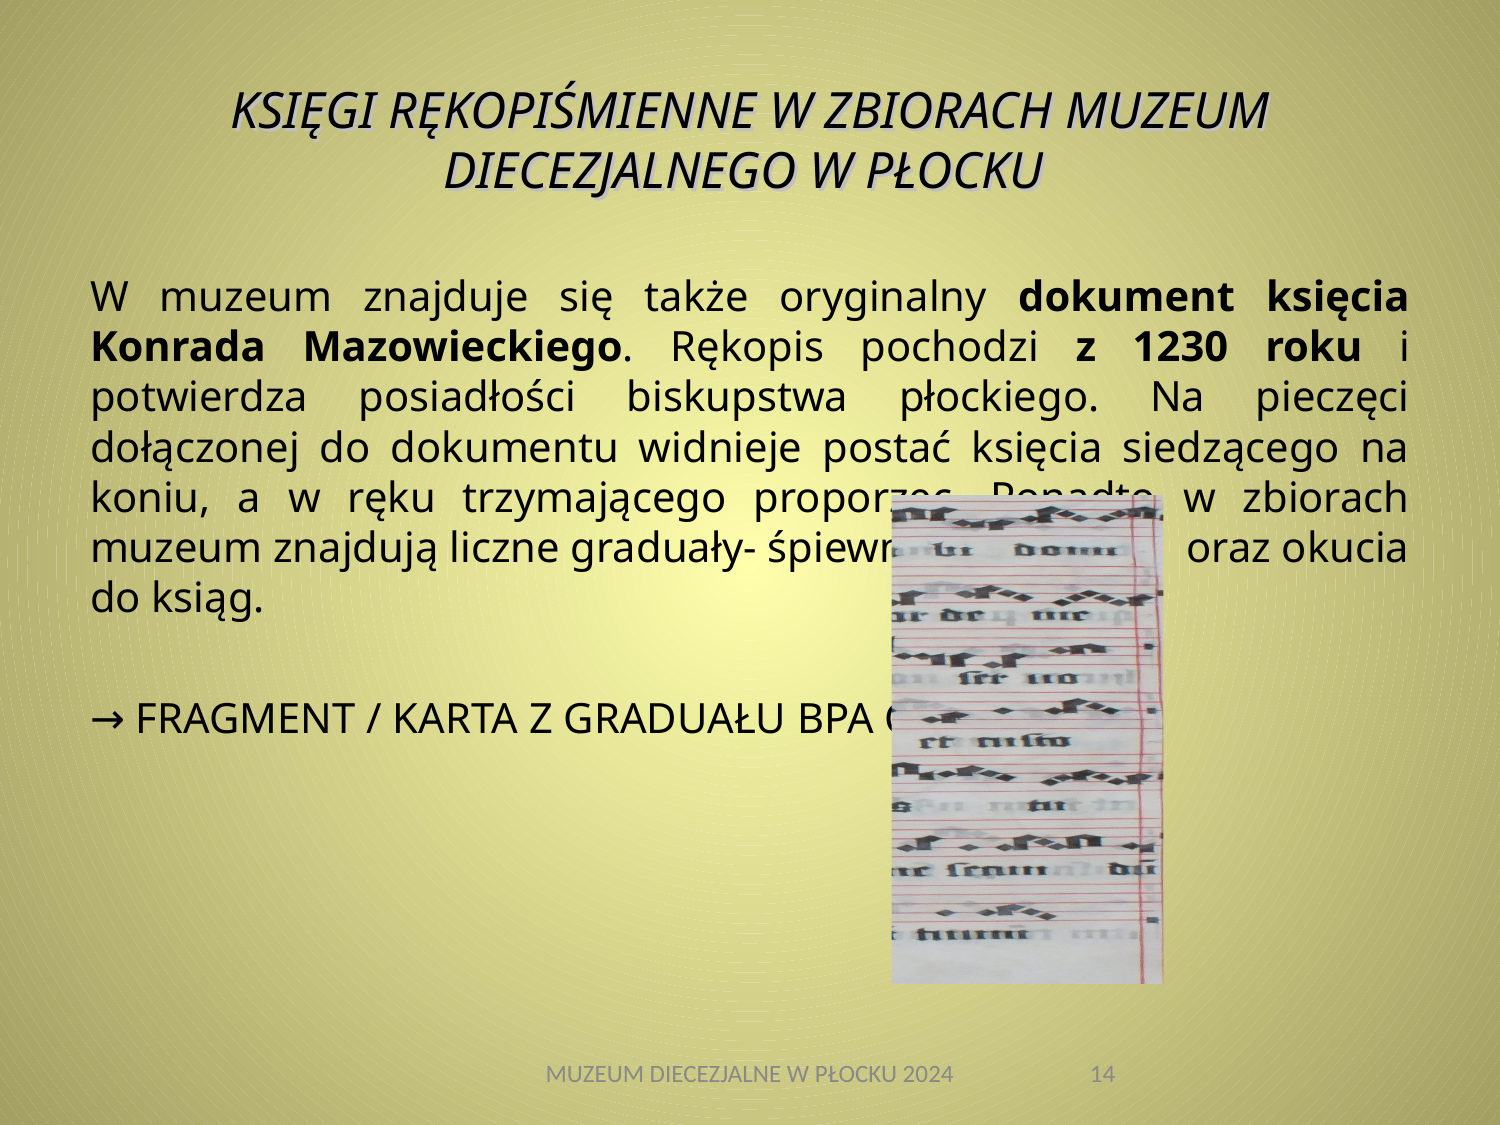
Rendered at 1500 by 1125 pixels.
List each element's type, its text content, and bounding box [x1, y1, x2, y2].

picture [891, 495, 1164, 984]
text_box [1074, 1042, 1426, 1103]
list W muzeum znajduje się także oryginalny dokument księcia Konrada Mazowieckiego. Rękopis pochodzi z 1230 roku i potwierdza posiadłości biskupstwa płockiego. Na pieczęci dołączonej do dokumentu widnieje postać księcia siedzącego na koniu, a w ręku trzymającego proporzec. Ponadto w zbiorach muzeum znajdują liczne graduały- śpiewniki liturgiczne oraz okucia do ksiąg. → FRAGMENT / KARTA Z GRADUAŁU BPA CIOŁKA [75, 262, 1426, 1005]
text_box MUZEUM DIECEZJALNE W PŁOCKU 2024 [512, 1042, 988, 1103]
title KSIĘGI RĘKOPIŚMIENNE W ZBIORACH MUZEUM DIECEZJALNEGO W PŁOCKU [75, 45, 1426, 233]
